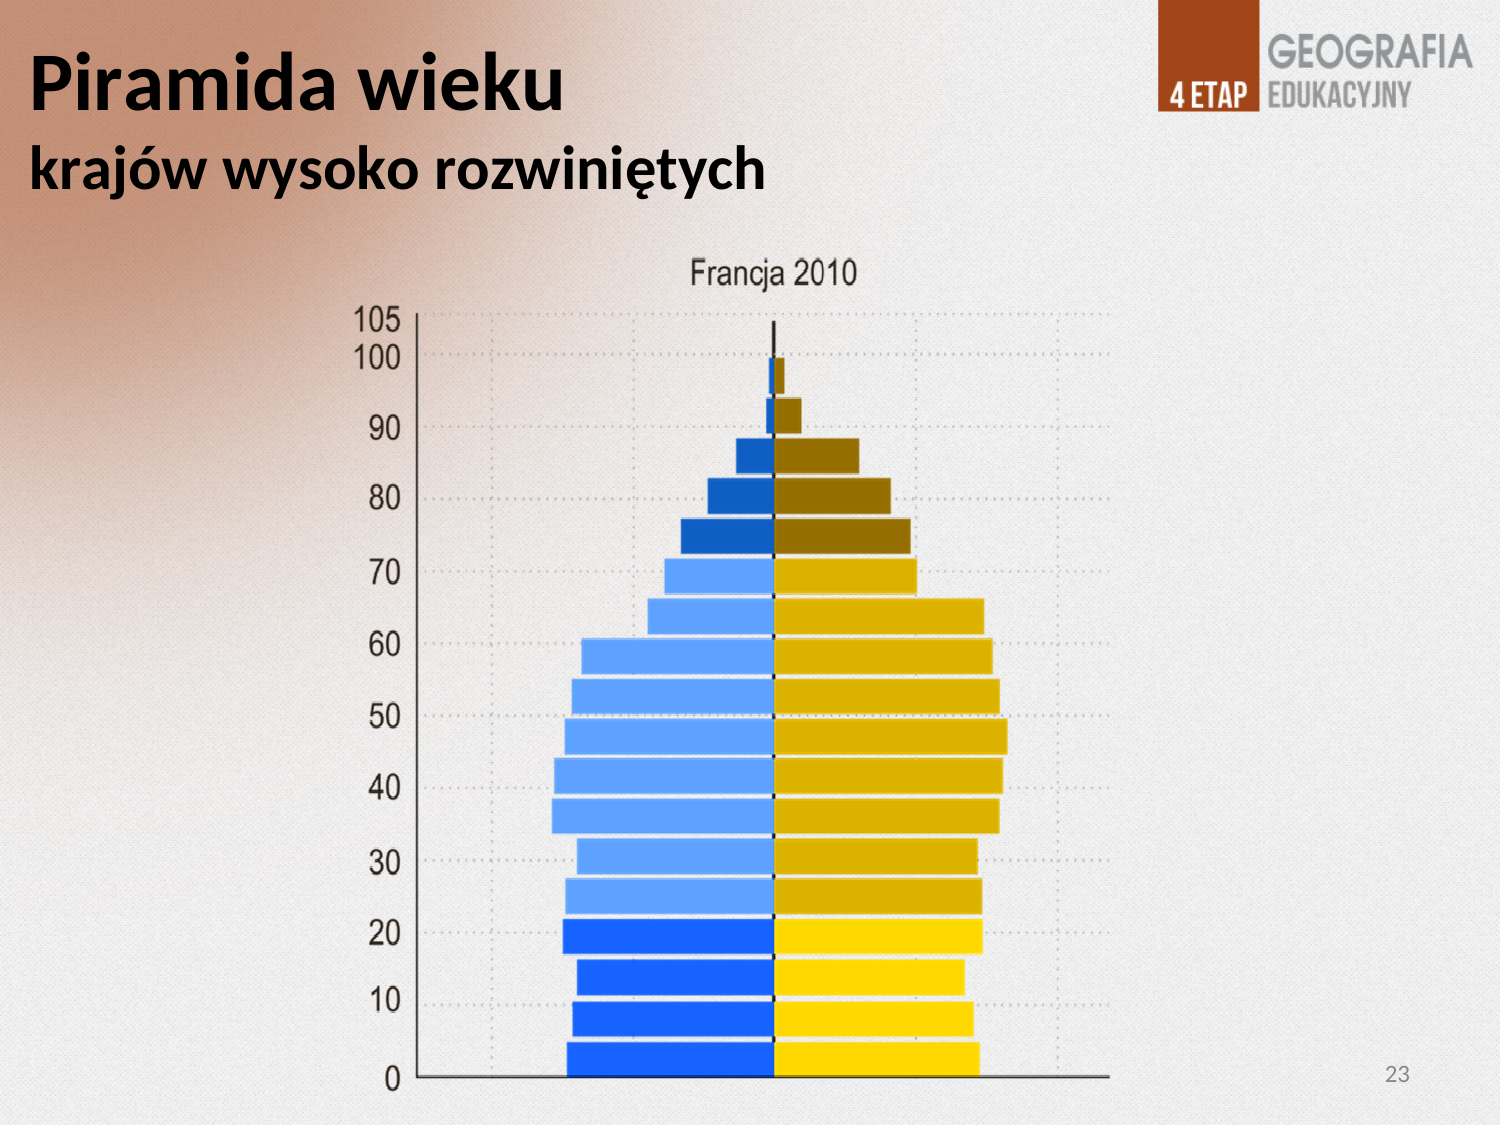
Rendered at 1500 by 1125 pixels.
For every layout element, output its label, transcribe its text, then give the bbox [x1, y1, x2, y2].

text_box <numer> [1237, 1042, 1426, 1103]
picture [0, 0, 1500, 1125]
text_box Piramida wieku krajów wysoko rozwiniętych [14, 19, 1365, 210]
